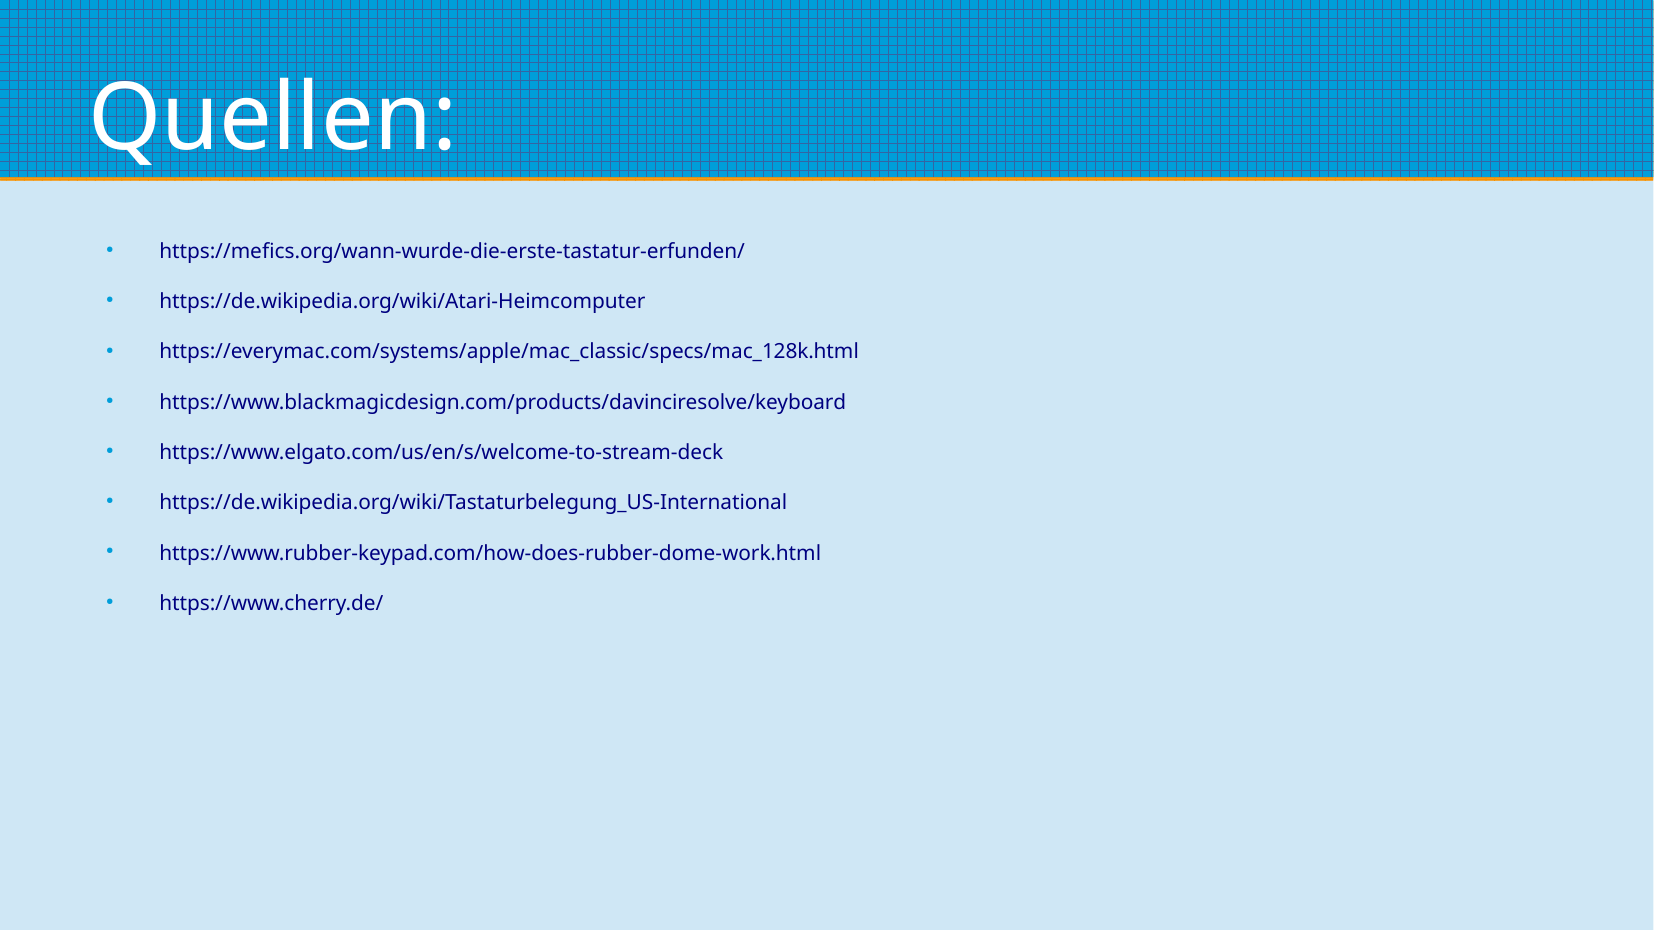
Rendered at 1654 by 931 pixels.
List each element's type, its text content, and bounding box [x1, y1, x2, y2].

list https://mefics.org/wann-wurde-die-erste-tastatur-erfunden/ https://de.wikipedia.org/wiki/Atari-Heimcomputer https://everymac.com/systems/apple/mac_classic/specs/mac_128k.html https://www.blackmagicdesign.com/products/davinciresolve/keyboard https://www.elgato.com/us/en/s/welcome-to-stream-deck https://de.wikipedia.org/wiki/Tastaturbelegung_US-International https://www.rubber-keypad.com/how-does-rubber-dome-work.html https://www.cherry.de/ [88, 236, 1565, 813]
title Quellen: [88, 14, 1565, 178]
